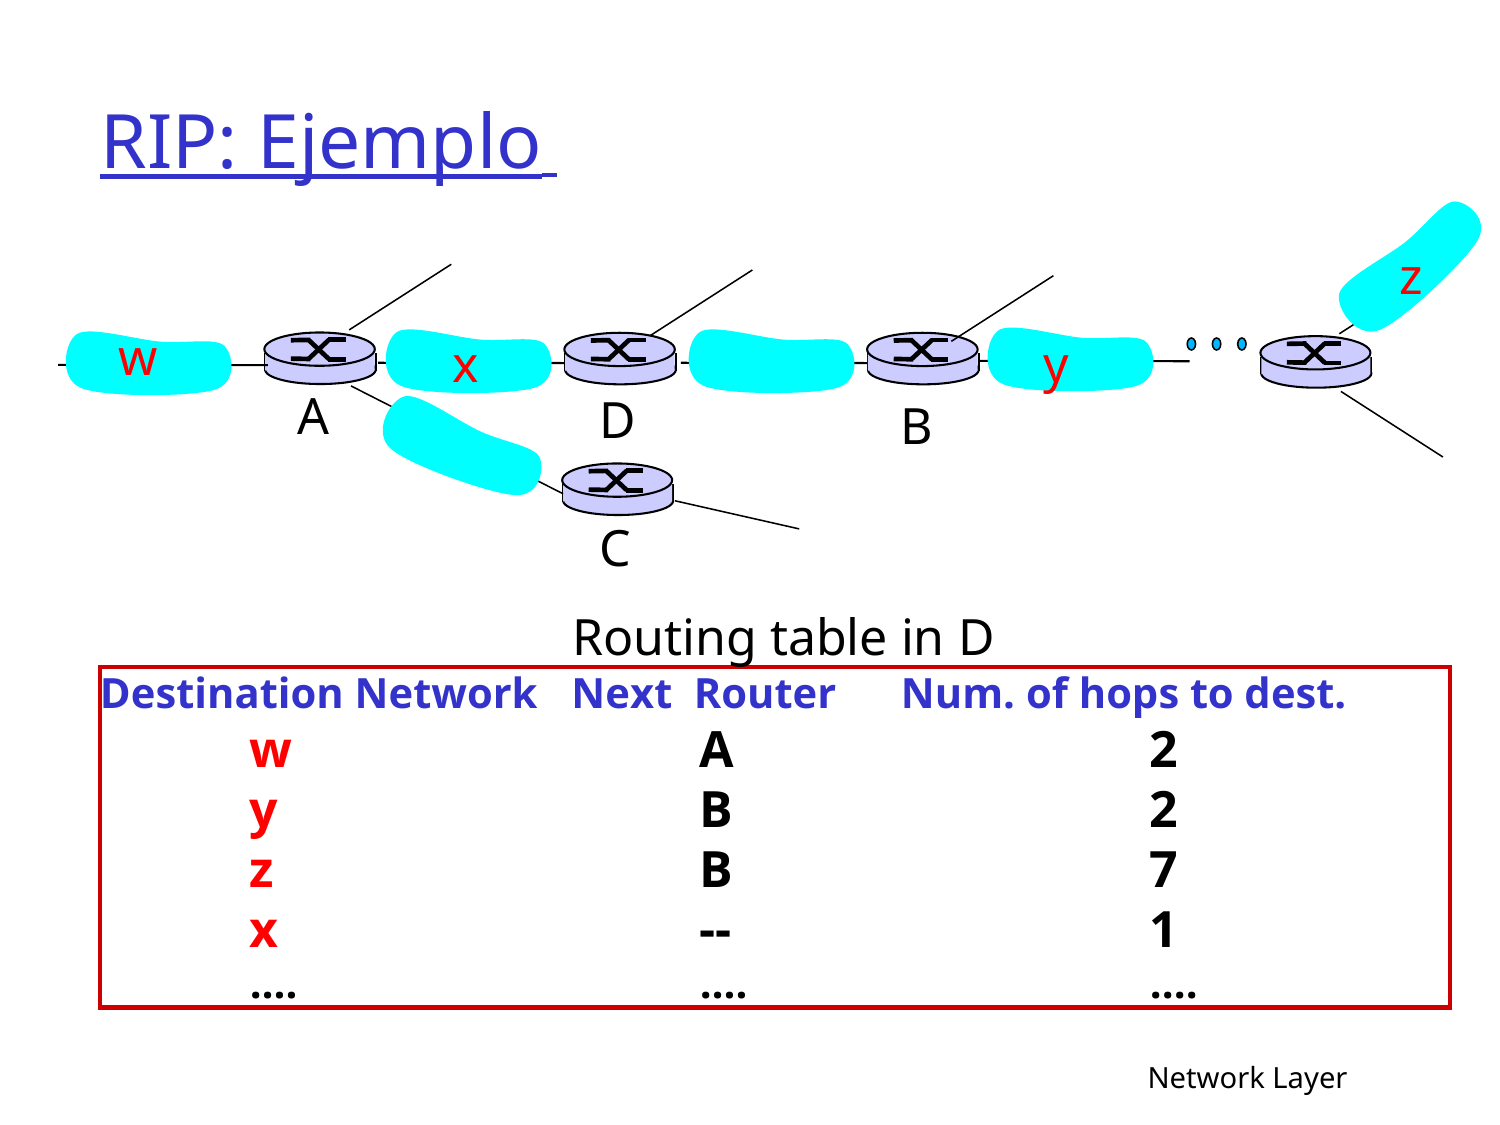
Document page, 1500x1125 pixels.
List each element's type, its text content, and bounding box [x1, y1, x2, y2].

text_box Destination Network Next Router Num. of hops to dest. w A 2 y B 2 z B 7 x -- 1 …. …. .... [99, 667, 1451, 1008]
text_box [264, 332, 376, 383]
text_box [867, 332, 979, 385]
title RIP: Ejemplo [85, 45, 1361, 233]
text_box [385, 329, 437, 392]
text_box [1187, 337, 1196, 351]
text_box [105, 341, 232, 396]
text_box A [282, 377, 345, 453]
text_box [1338, 256, 1407, 332]
text_box w [104, 317, 174, 393]
text_box [562, 463, 673, 514]
text_box [1412, 201, 1482, 285]
text_box [494, 339, 552, 393]
text_box [688, 329, 855, 394]
text_box B [885, 386, 948, 463]
text_box C [584, 508, 646, 584]
text_box D [584, 380, 651, 457]
text_box [65, 331, 104, 393]
text_box [382, 395, 542, 496]
text_box x [437, 325, 494, 401]
text_box Routing table in D [557, 597, 1010, 674]
text_box [1212, 337, 1221, 351]
text_box z [1384, 236, 1438, 312]
text_box [1084, 337, 1154, 392]
text_box y [1028, 325, 1084, 401]
text_box [1237, 337, 1247, 351]
text_box [1260, 336, 1372, 388]
text_box [987, 327, 1028, 390]
text_box [564, 332, 676, 382]
